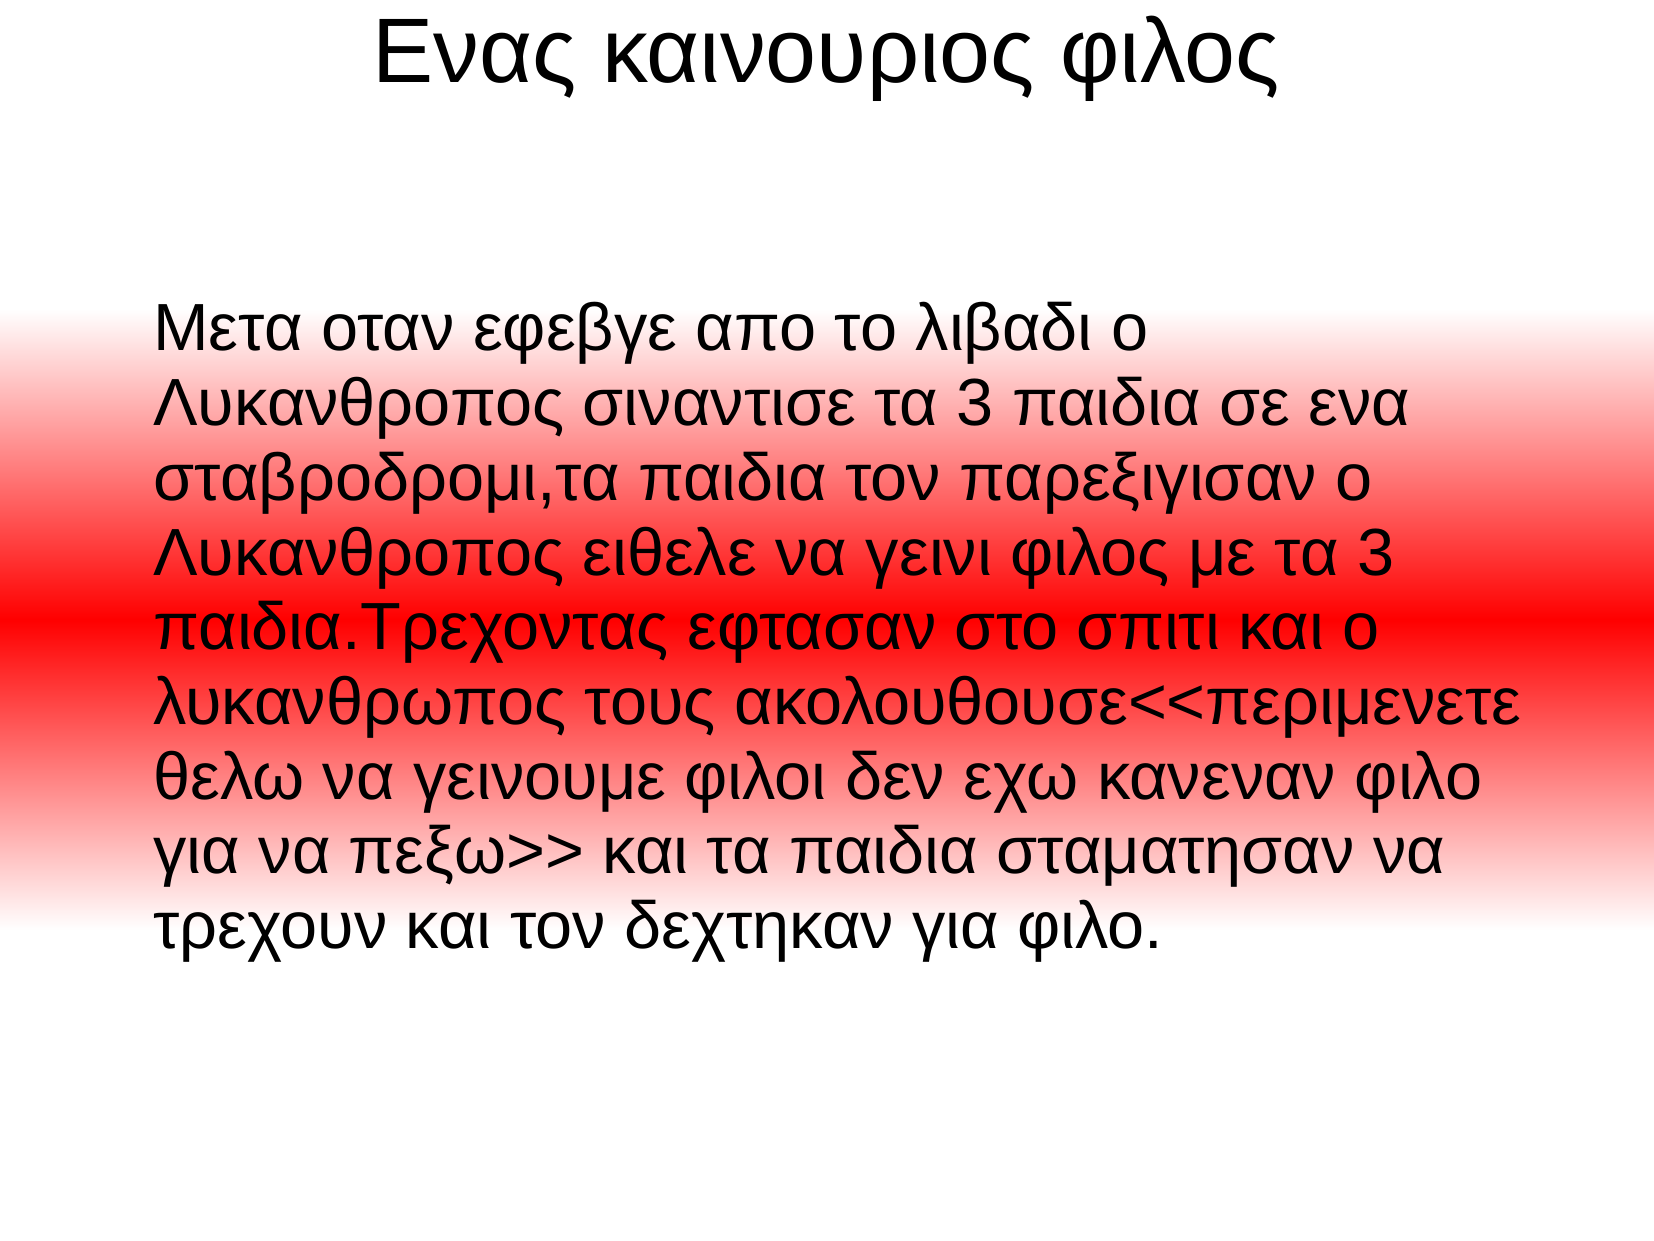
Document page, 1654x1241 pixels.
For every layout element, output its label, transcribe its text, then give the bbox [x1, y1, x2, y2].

list Μετα οταν εφεβγε απο το λιβαδι ο Λυκανθροπος σιναντισε τα 3 παιδια σε ενα σταβροδρομι,τα παιδια τον παρεξιγισαν ο Λυκανθροπος ειθελε να γεινι φιλος με τα 3 παιδια.Τρεχοντας εφτασαν στο σπιτι και ο λυκανθρωπος τους ακολουθουσε<<περιμενετε θελω να γεινουμε φιλοι δεν εχω κανεναν φιλο για να πεξω>> και τα παιδια σταματησαν να τρεχουν και τον δεχτηκαν για φιλο. [82, 290, 1538, 1010]
title Ενας καινουριος φιλος [82, 0, 1571, 307]
